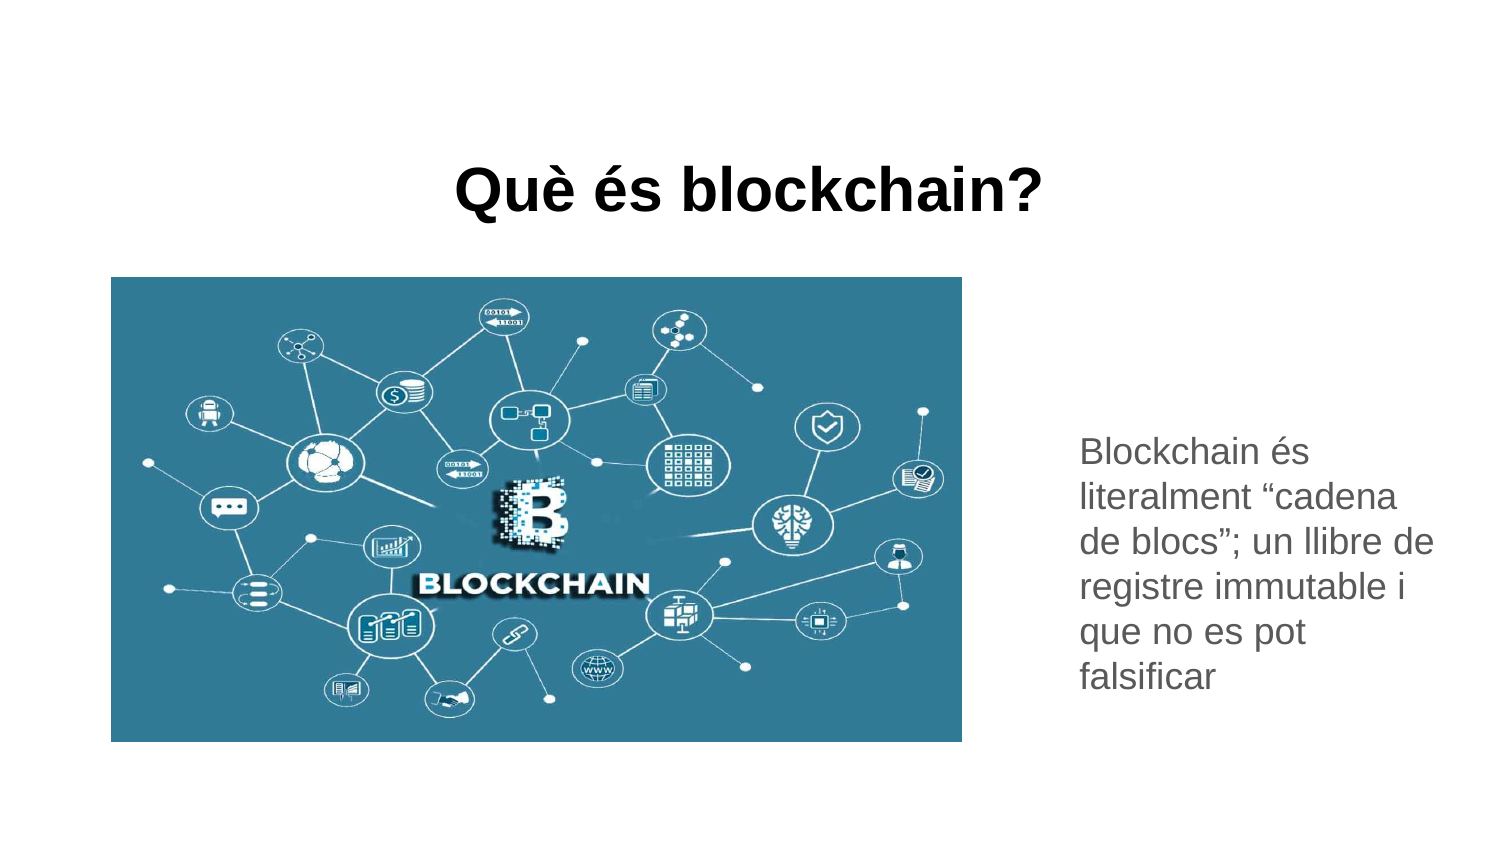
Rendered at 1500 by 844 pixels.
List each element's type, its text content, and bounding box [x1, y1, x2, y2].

picture [111, 277, 962, 742]
title Què és blockchain? [51, 12, 1449, 350]
subtitle Blockchain és literalment “cadena de blocs”; un llibre de registre immutable i que no es pot falsificar [1064, 367, 1463, 565]
